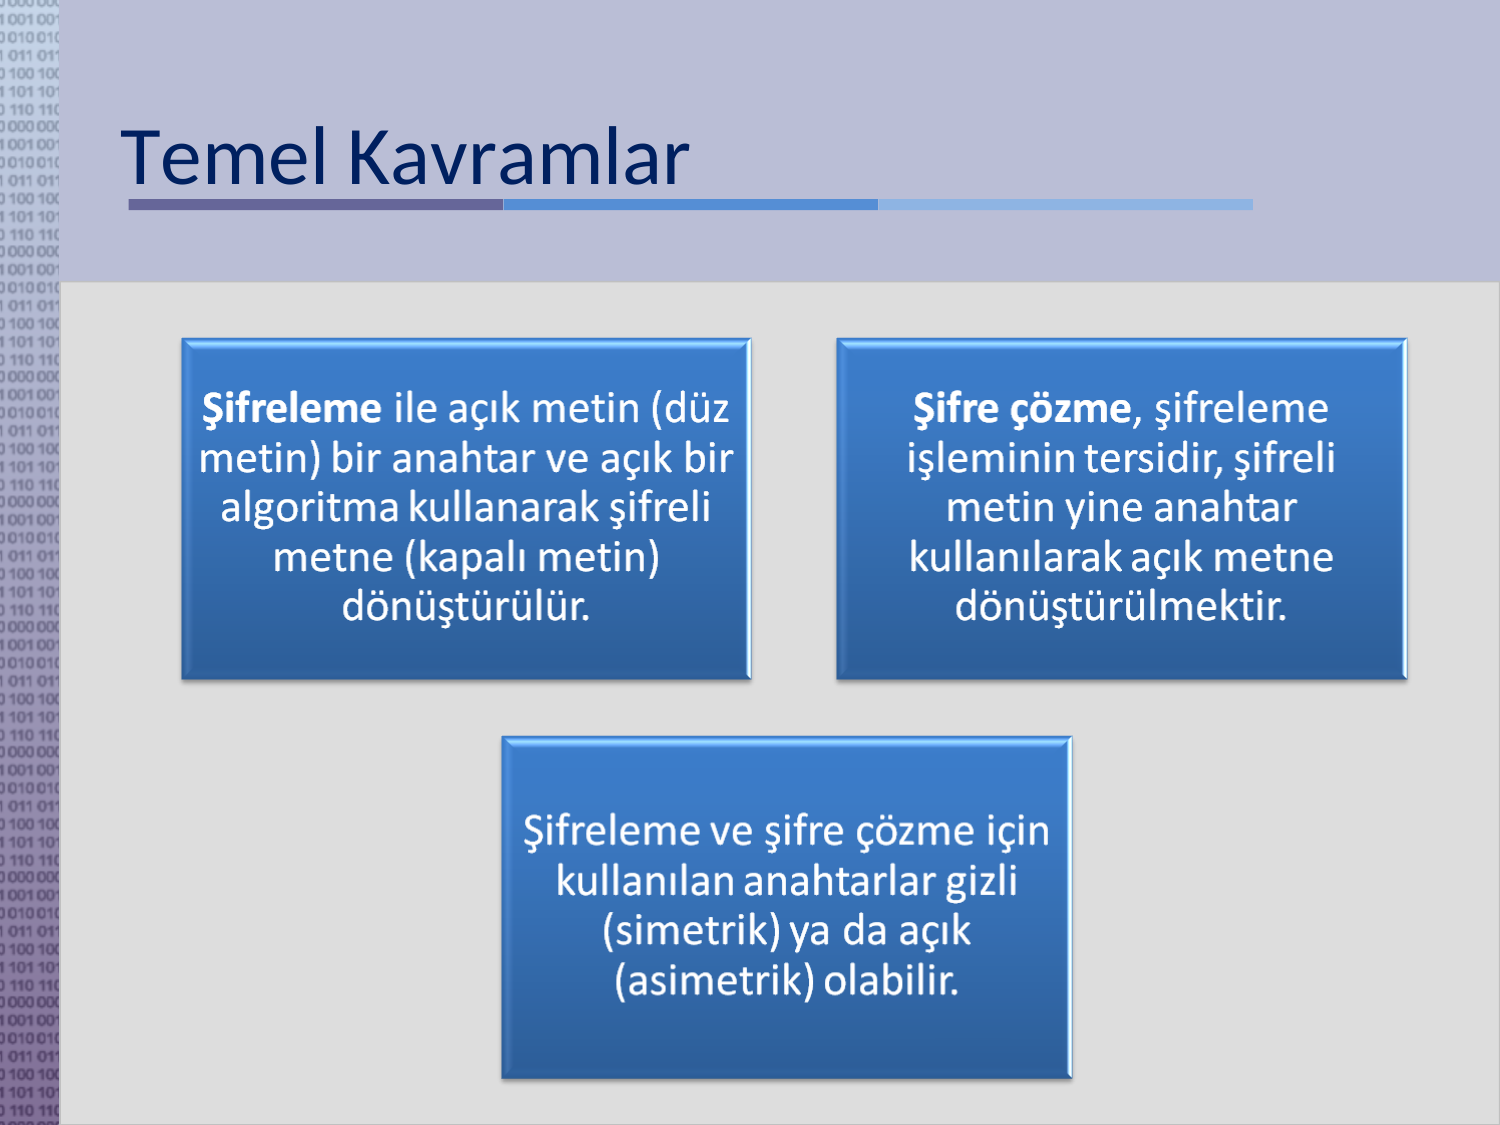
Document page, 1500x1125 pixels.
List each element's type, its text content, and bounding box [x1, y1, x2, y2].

text_box [128, 199, 1253, 211]
picture [170, 333, 772, 692]
picture [493, 731, 1090, 1091]
text_box Temel Kavramlar [105, 93, 844, 210]
picture [0, 0, 60, 1125]
picture [828, 333, 1416, 692]
